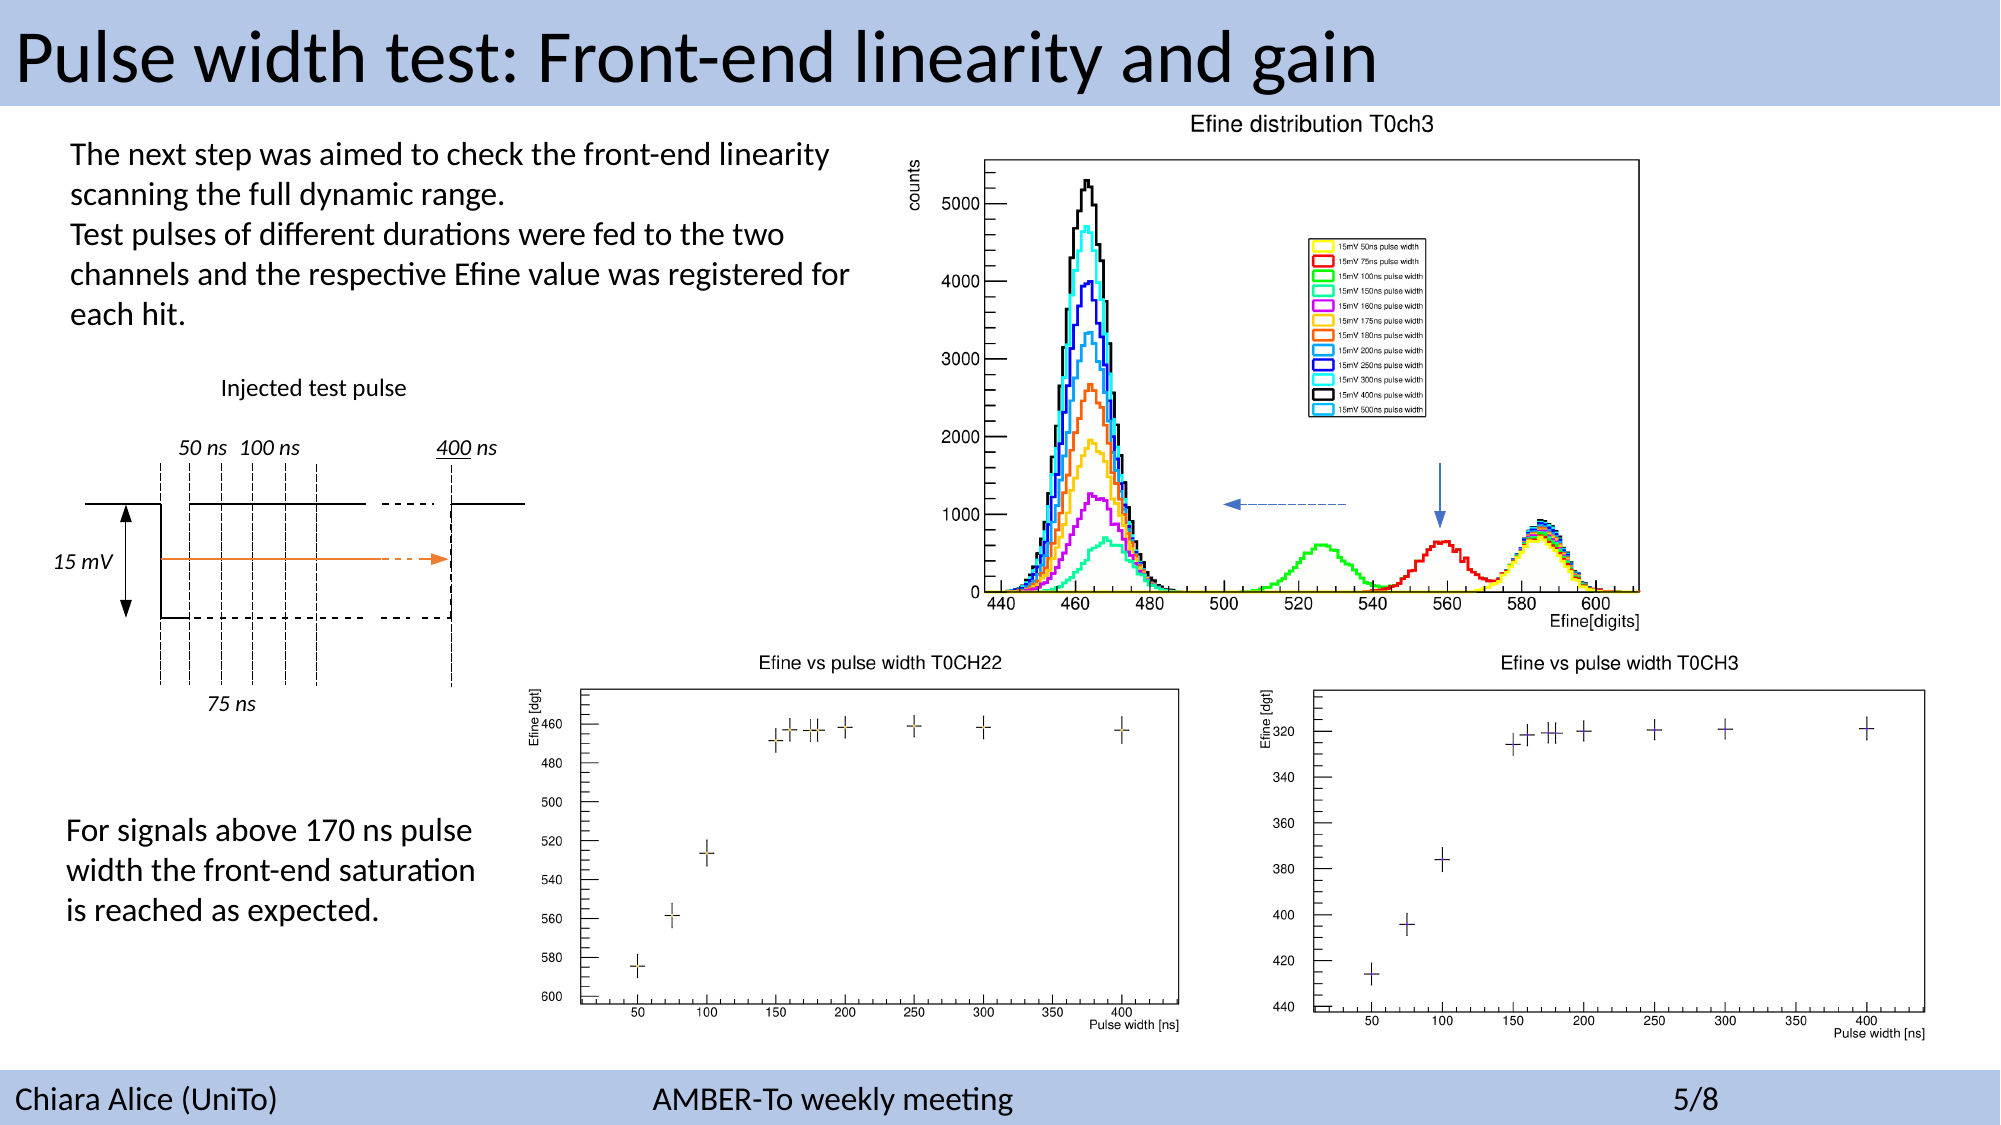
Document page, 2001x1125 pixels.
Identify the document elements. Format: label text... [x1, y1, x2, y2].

picture [506, 650, 2000, 1052]
text_box For signals above 170 ns pulse width the front-end saturation is reached as expected. [51, 800, 505, 937]
text_box Chiara Alice (UniTo) AMBER-To weekly meeting 5/8 [0, 1069, 2000, 1125]
text_box The next step was aimed to check the front-end linearity scanning the full dynamic range. Test pulses of different durations were fed to the two channels and the respective Efine value was registered for each hit. [55, 125, 877, 343]
text_box 100 ns [224, 425, 326, 465]
text_box 75 ns [191, 681, 294, 721]
text_box 15 mV [37, 539, 140, 579]
text_box Pulse width test: Front-end linearity and gain [0, 0, 2000, 107]
text_box Injected test pulse [157, 363, 471, 406]
text_box 400 ns [421, 425, 523, 465]
text_box 50 ns [157, 425, 224, 465]
picture [844, 107, 1779, 646]
